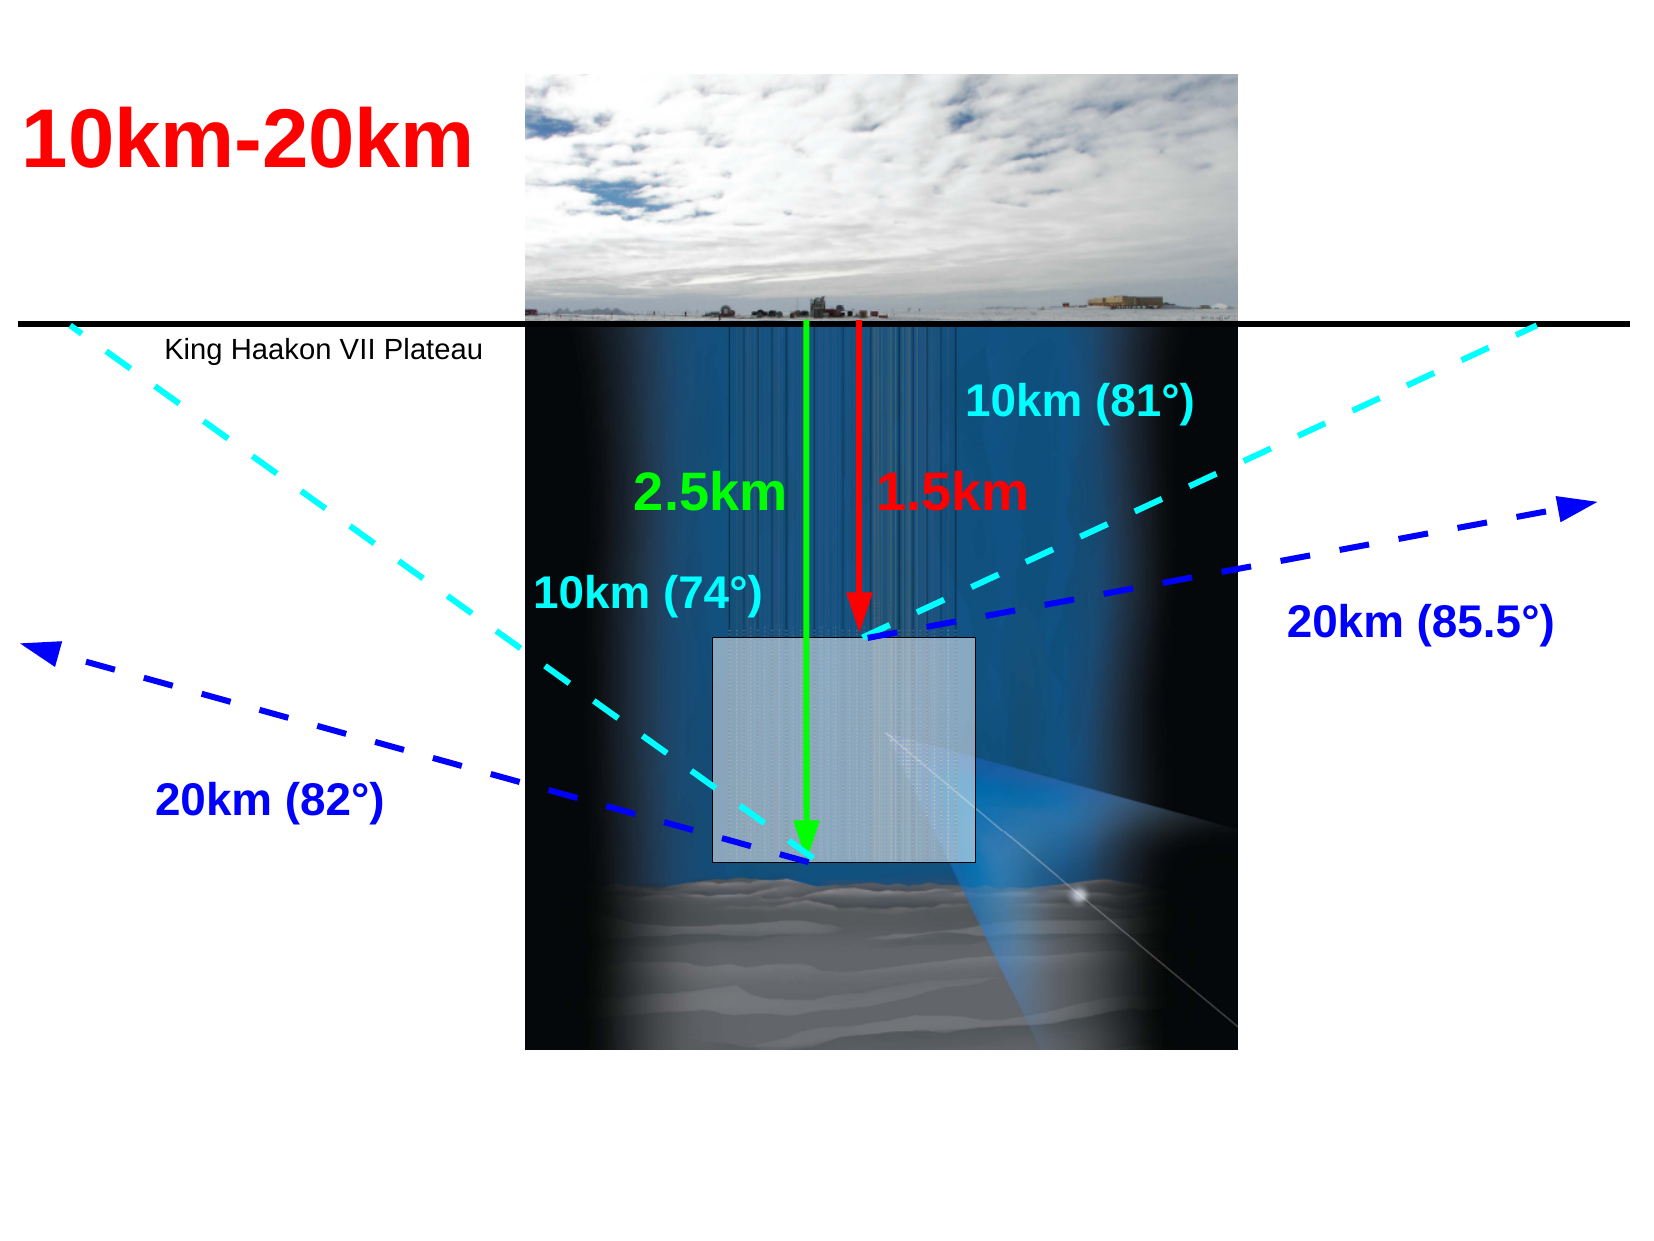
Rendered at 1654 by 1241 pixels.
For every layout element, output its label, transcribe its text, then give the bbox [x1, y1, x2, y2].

text_box King Haakon VII Plateau [149, 325, 499, 385]
text_box [809, 637, 976, 863]
picture [525, 327, 803, 637]
text_box 10km (74°) [518, 559, 784, 644]
picture [525, 74, 1238, 321]
text_box 1.5km [861, 454, 1043, 551]
text_box 20km (85.5°) [1272, 588, 1580, 673]
picture [525, 327, 1238, 1051]
text_box 20km (82°) [140, 766, 410, 851]
text_box 2.5km [619, 454, 803, 551]
text_box 10km (81°) [950, 367, 1218, 452]
text_box [712, 637, 805, 863]
text_box 10km-20km [7, 84, 488, 226]
